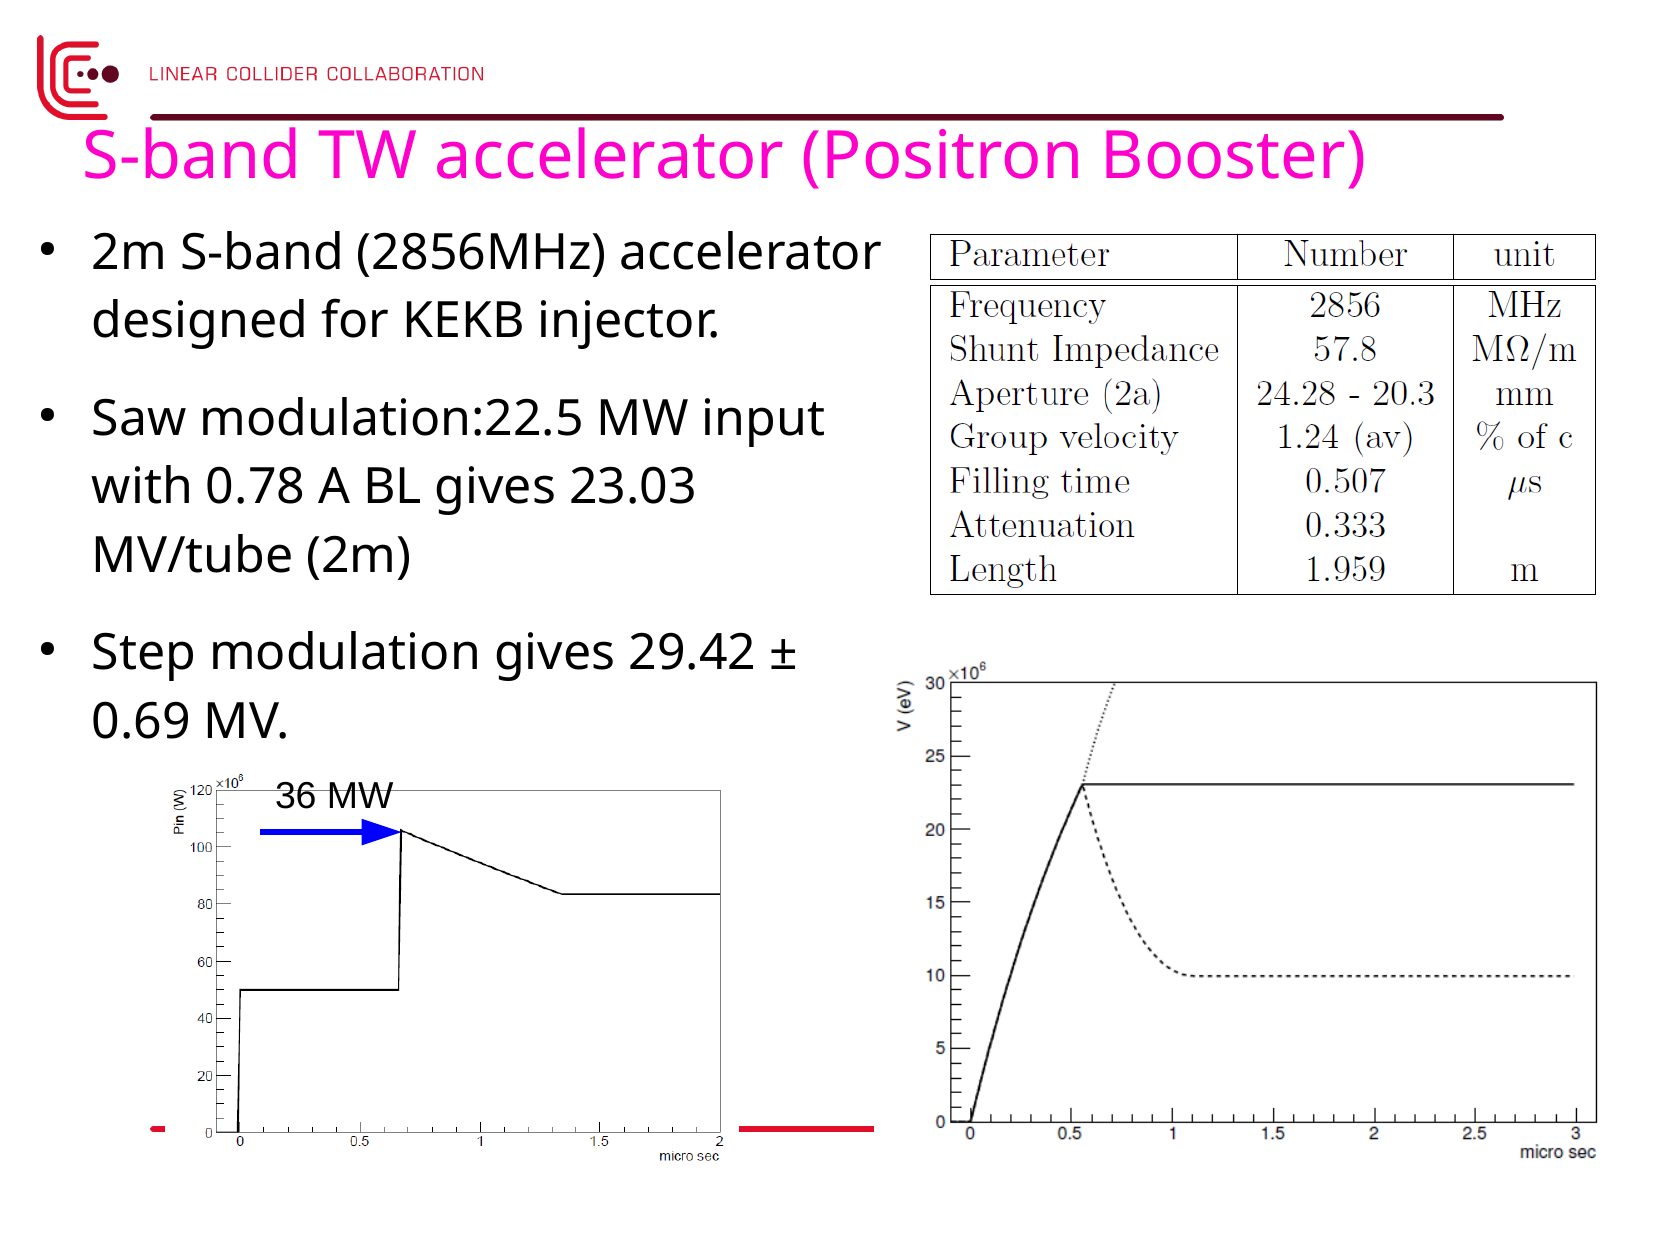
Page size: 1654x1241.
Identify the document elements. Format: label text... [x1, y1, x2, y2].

list 2m S-band (2856MHz) accelerator designed for KEKB injector. Saw modulation:22.5 MW input with 0.78 A BL gives 23.03 MV/tube (2m) Step modulation gives 29.42 ± 0.69 MV. [20, 216, 910, 1035]
picture [150, 218, 1621, 1182]
title S-band TW accelerator (Positron Booster) [82, 49, 1571, 218]
picture [37, 35, 483, 120]
text_box 36 MW [260, 767, 409, 825]
